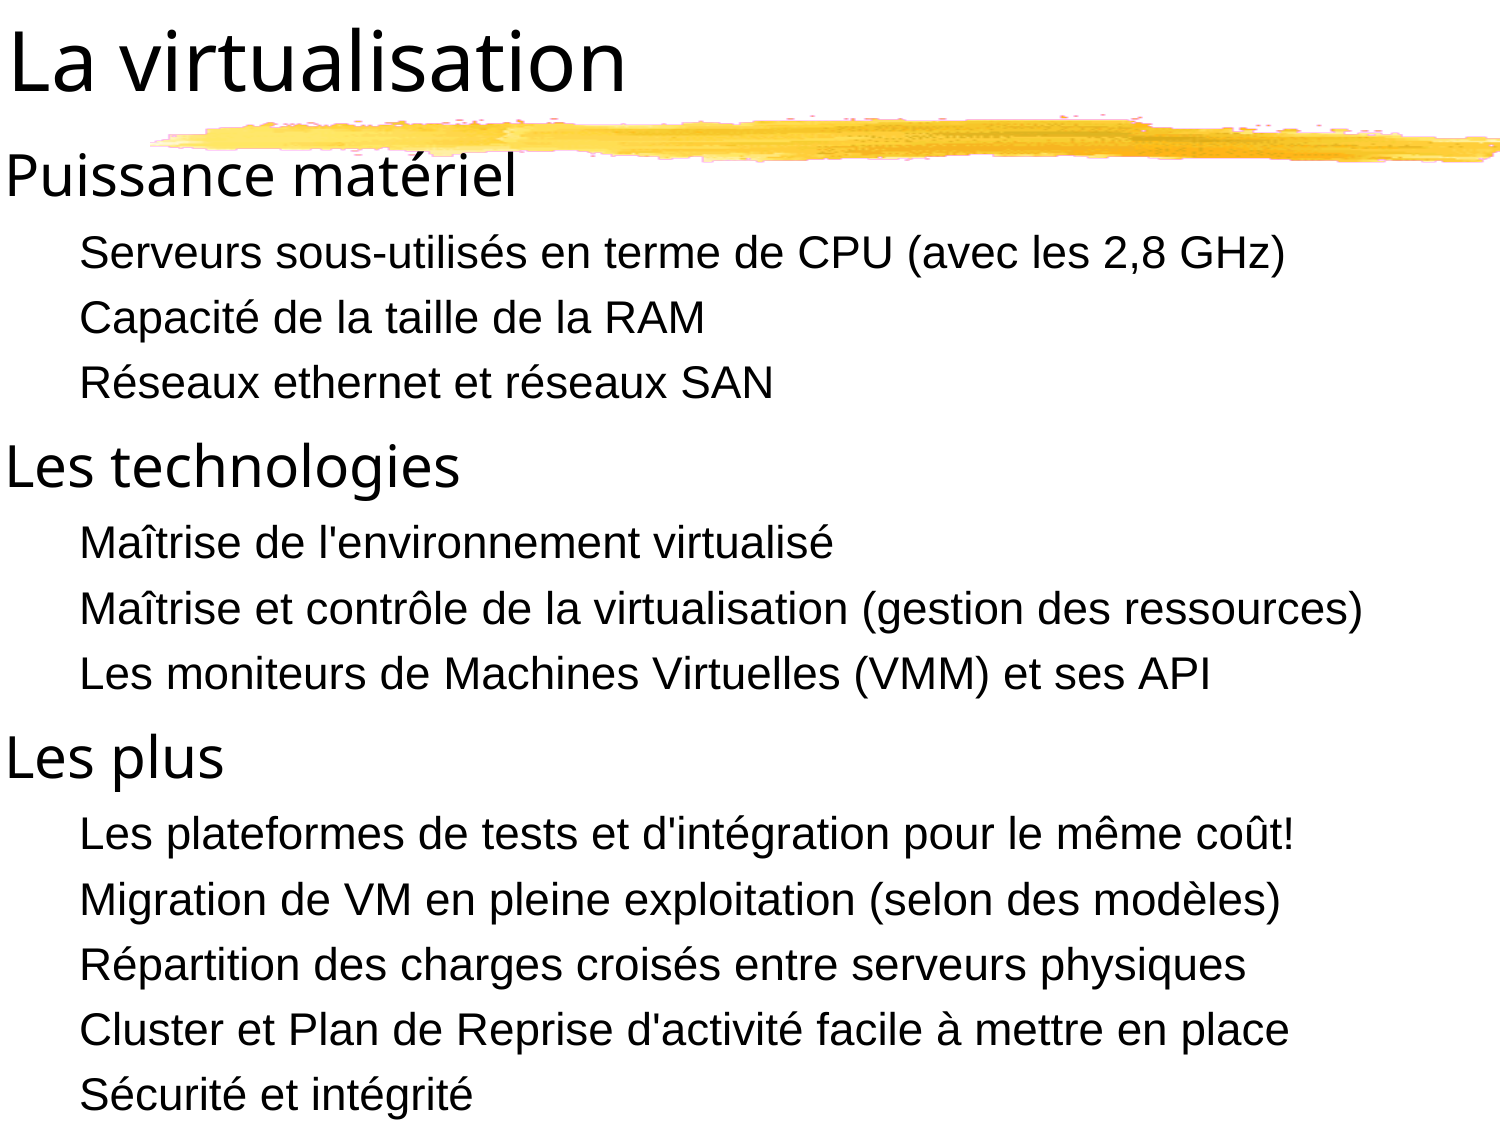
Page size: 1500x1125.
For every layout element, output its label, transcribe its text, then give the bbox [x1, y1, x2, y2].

title La virtualisation [7, 3, 1283, 121]
list Puissance matériel Serveurs sous-utilisés en terme de CPU (avec les 2,8 GHz) Capacité de la taille de la RAM Réseaux ethernet et réseaux SAN Les technologies Maîtrise de l'environnement virtualisé Maîtrise et contrôle de la virtualisation (gestion des ressources) Les moniteurs de Machines Virtuelles (VMM) et ses API Les plus Les plateformes de tests et d'intégration pour le même coût! Migration de VM en pleine exploitation (selon des modèles) Répartition des charges croisés entre serveurs physiques Cluster et Plan de Reprise d'activité facile à mettre en place Sécurité et intégrité [4, 134, 1500, 1125]
picture [150, 109, 1500, 134]
